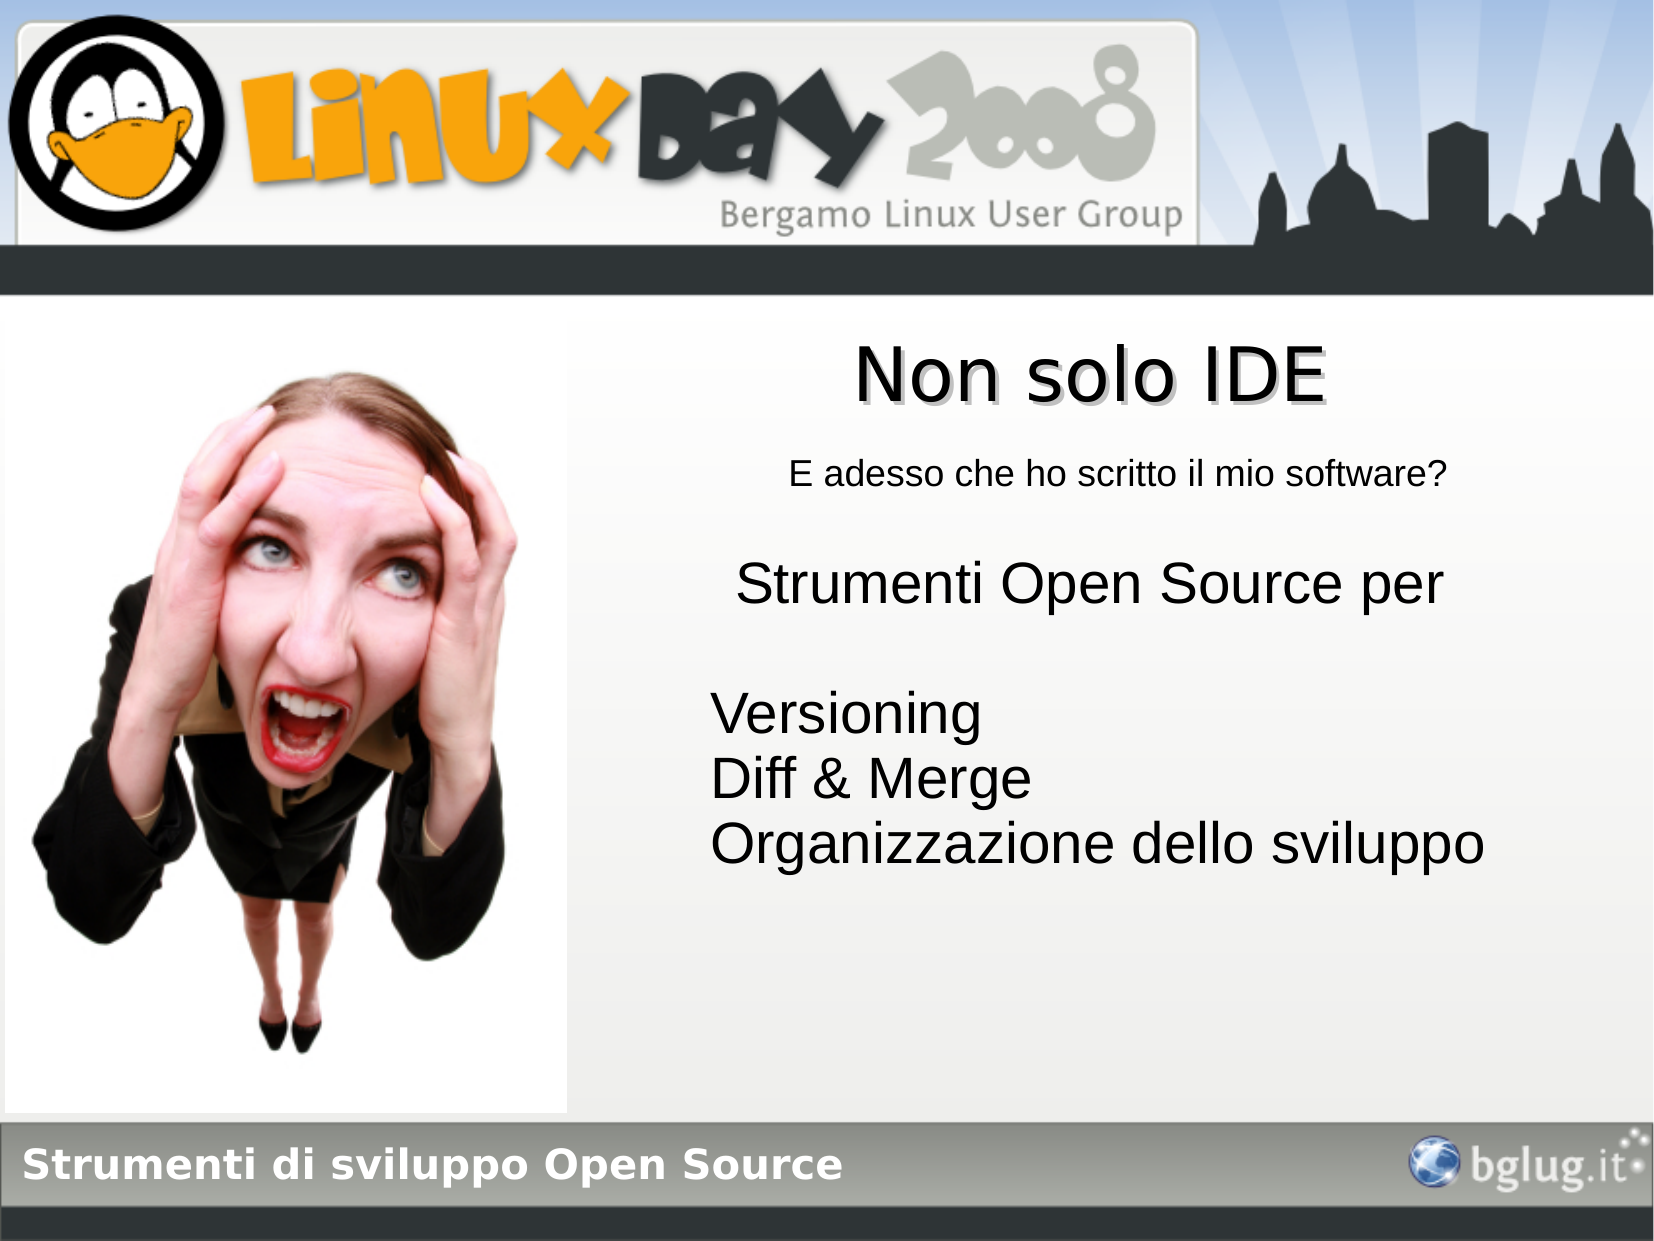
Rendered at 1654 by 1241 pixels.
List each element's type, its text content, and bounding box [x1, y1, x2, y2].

text_box Strumenti di sviluppo Open Source [6, 1133, 735, 1196]
picture [0, 0, 1654, 1241]
text_box Strumenti Open Source per Versioning Diff & Merge Organizzazione dello sviluppo [679, 543, 1565, 987]
text_box E adesso che ho scritto il mio software? [773, 445, 1464, 502]
text_box Non solo IDE [837, 324, 1371, 424]
